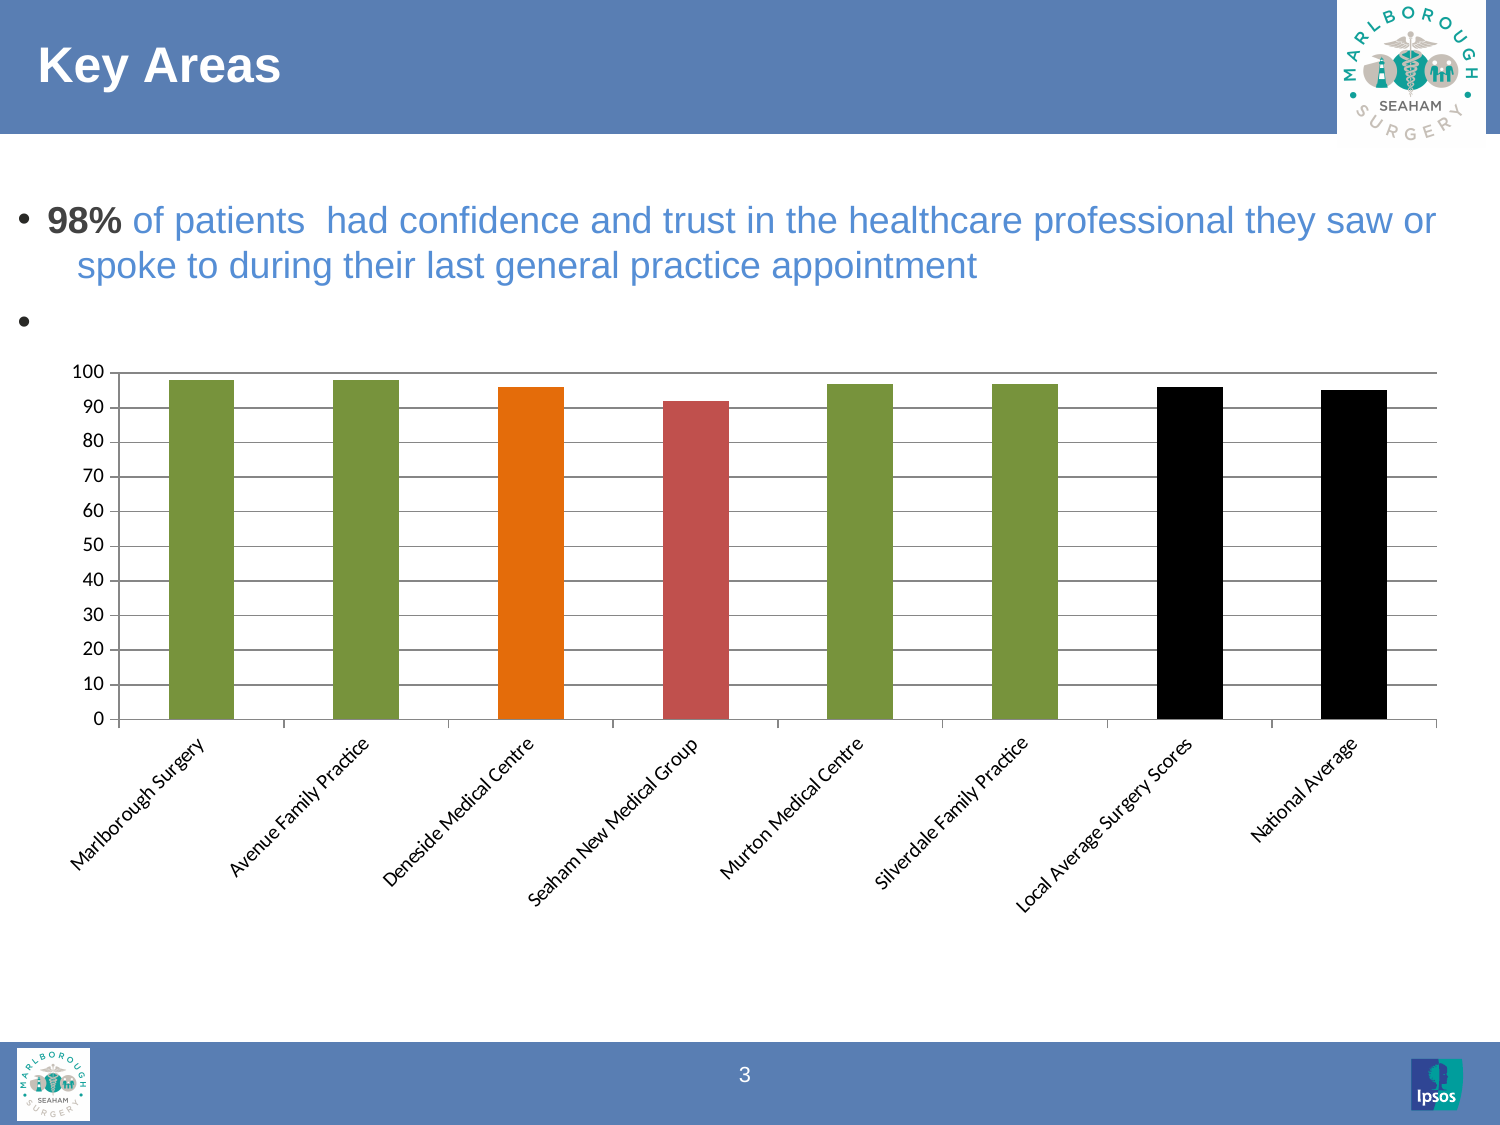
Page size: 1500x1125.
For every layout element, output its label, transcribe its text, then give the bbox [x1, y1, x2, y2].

chart [0, 302, 1471, 1125]
title Key Areas [37, 0, 1259, 126]
list 98% of patients had confidence and trust in the healthcare professional they saw or spoke to during their last general practice appointment [17, 196, 1483, 1024]
